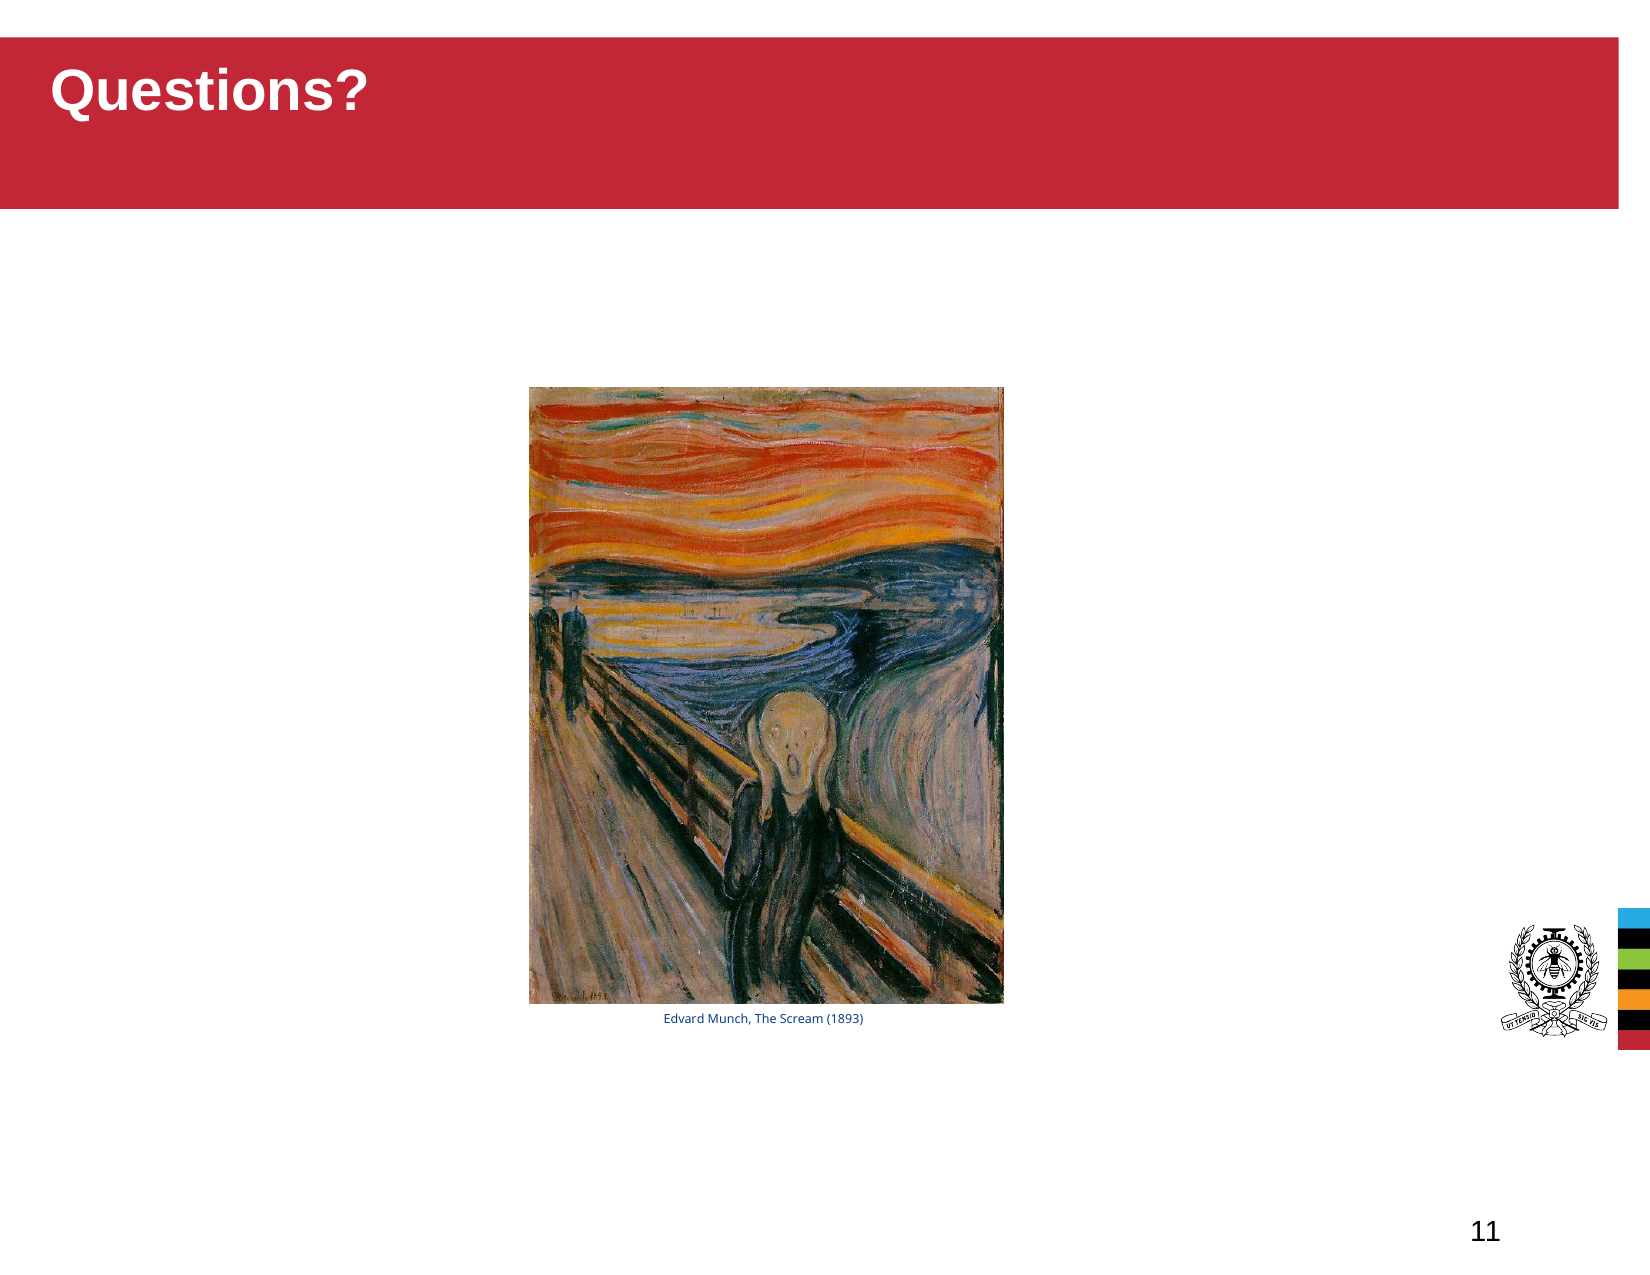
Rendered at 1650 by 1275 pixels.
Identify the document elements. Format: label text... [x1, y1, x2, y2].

picture [529, 387, 1004, 1004]
text_box Edvard Munch, The Scream (1893) [648, 1003, 898, 1034]
picture [1501, 908, 1650, 1050]
text_box Questions? [35, 44, 1312, 130]
